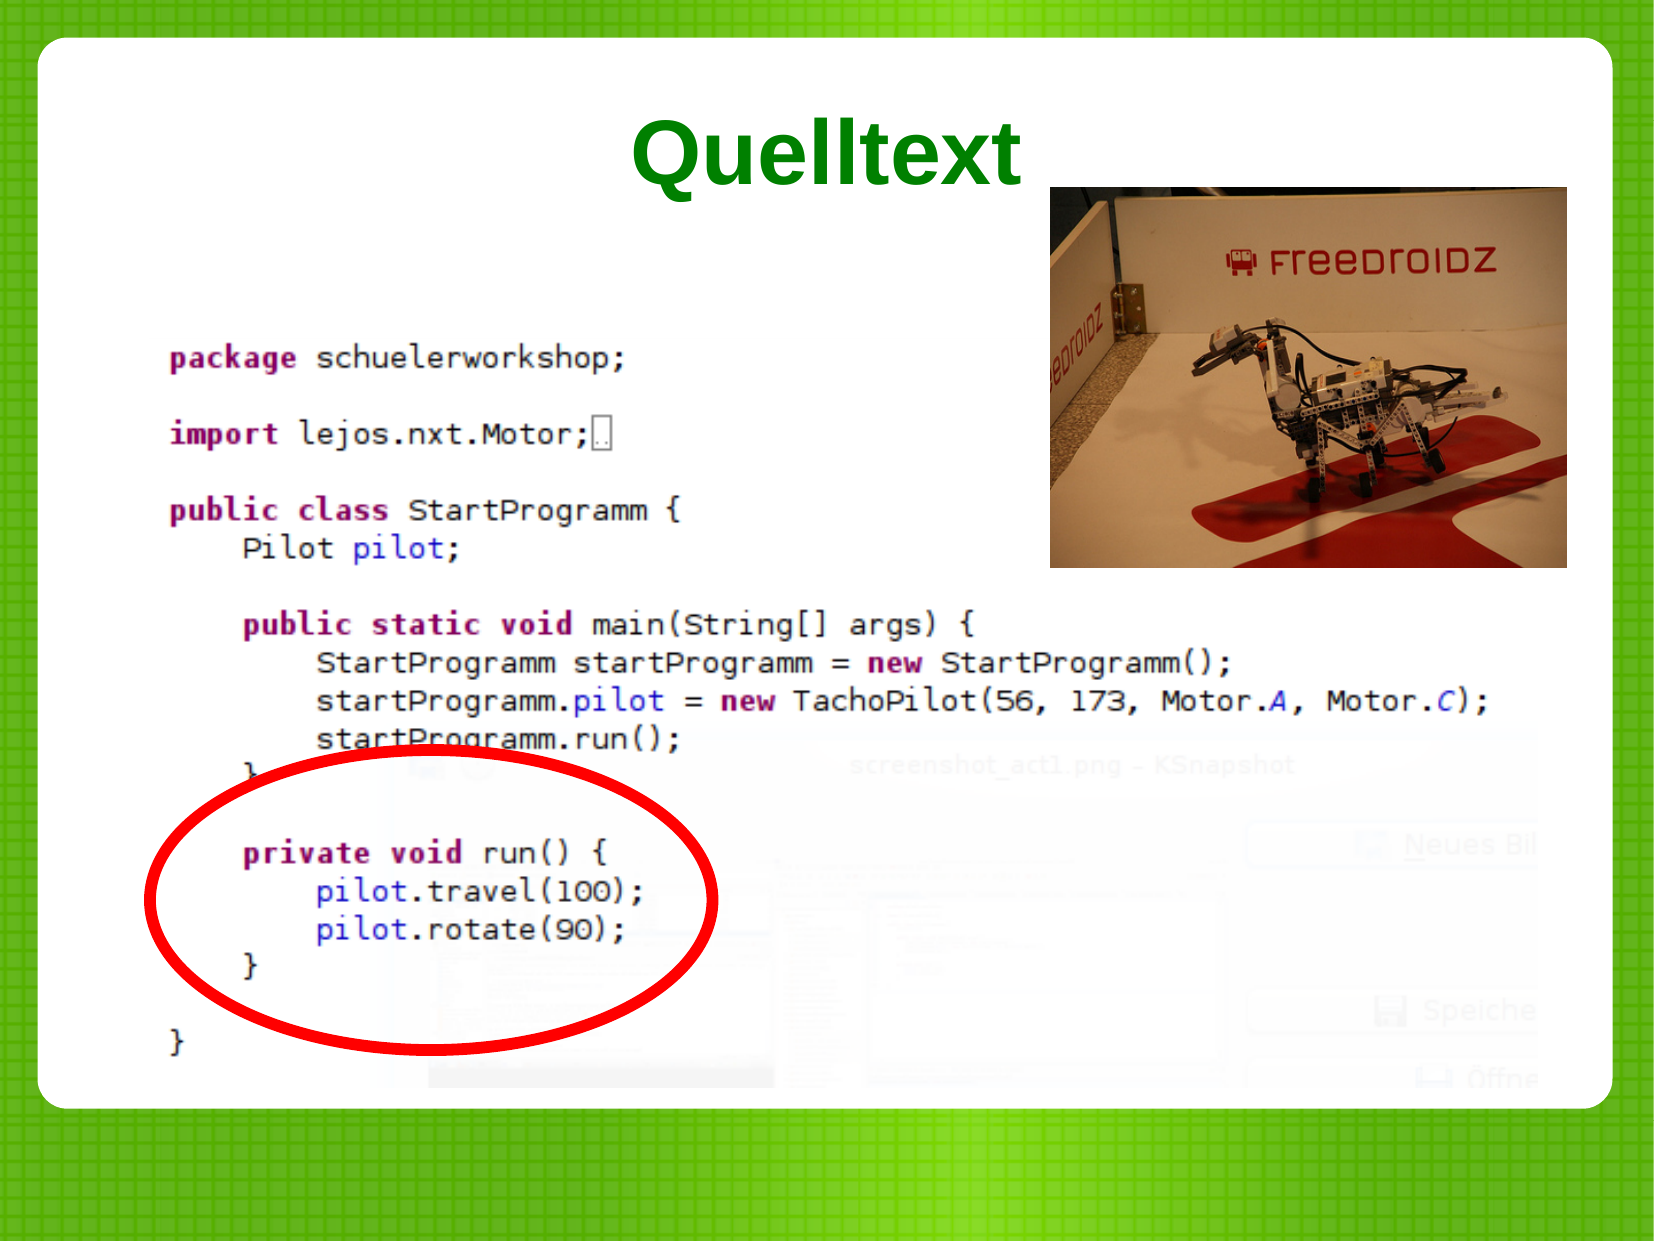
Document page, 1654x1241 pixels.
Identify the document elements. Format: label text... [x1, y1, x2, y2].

picture [0, 0, 1654, 1241]
title Quelltext [82, 49, 1571, 257]
